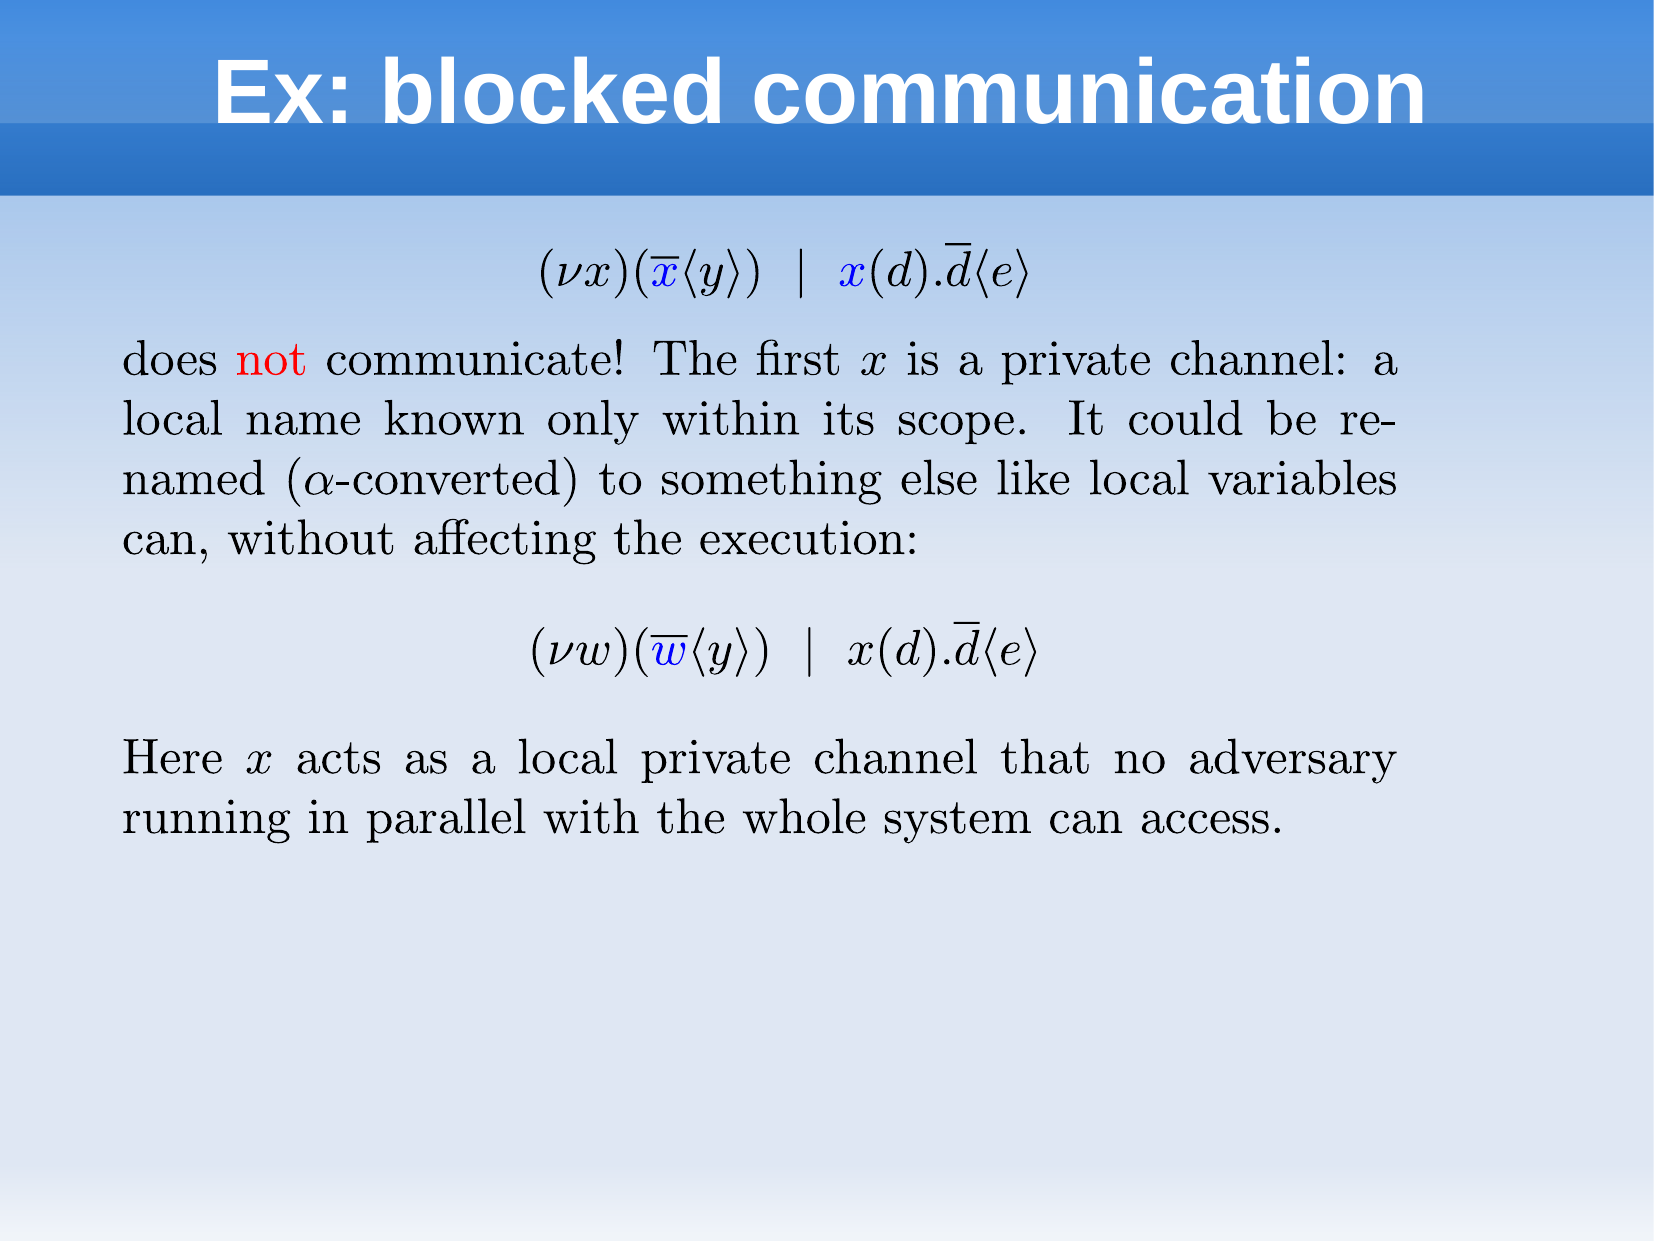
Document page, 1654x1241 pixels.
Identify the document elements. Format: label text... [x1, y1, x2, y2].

picture [0, 0, 1654, 1241]
title Ex: blocked communication [76, 0, 1565, 188]
text_box [121, 243, 1399, 844]
